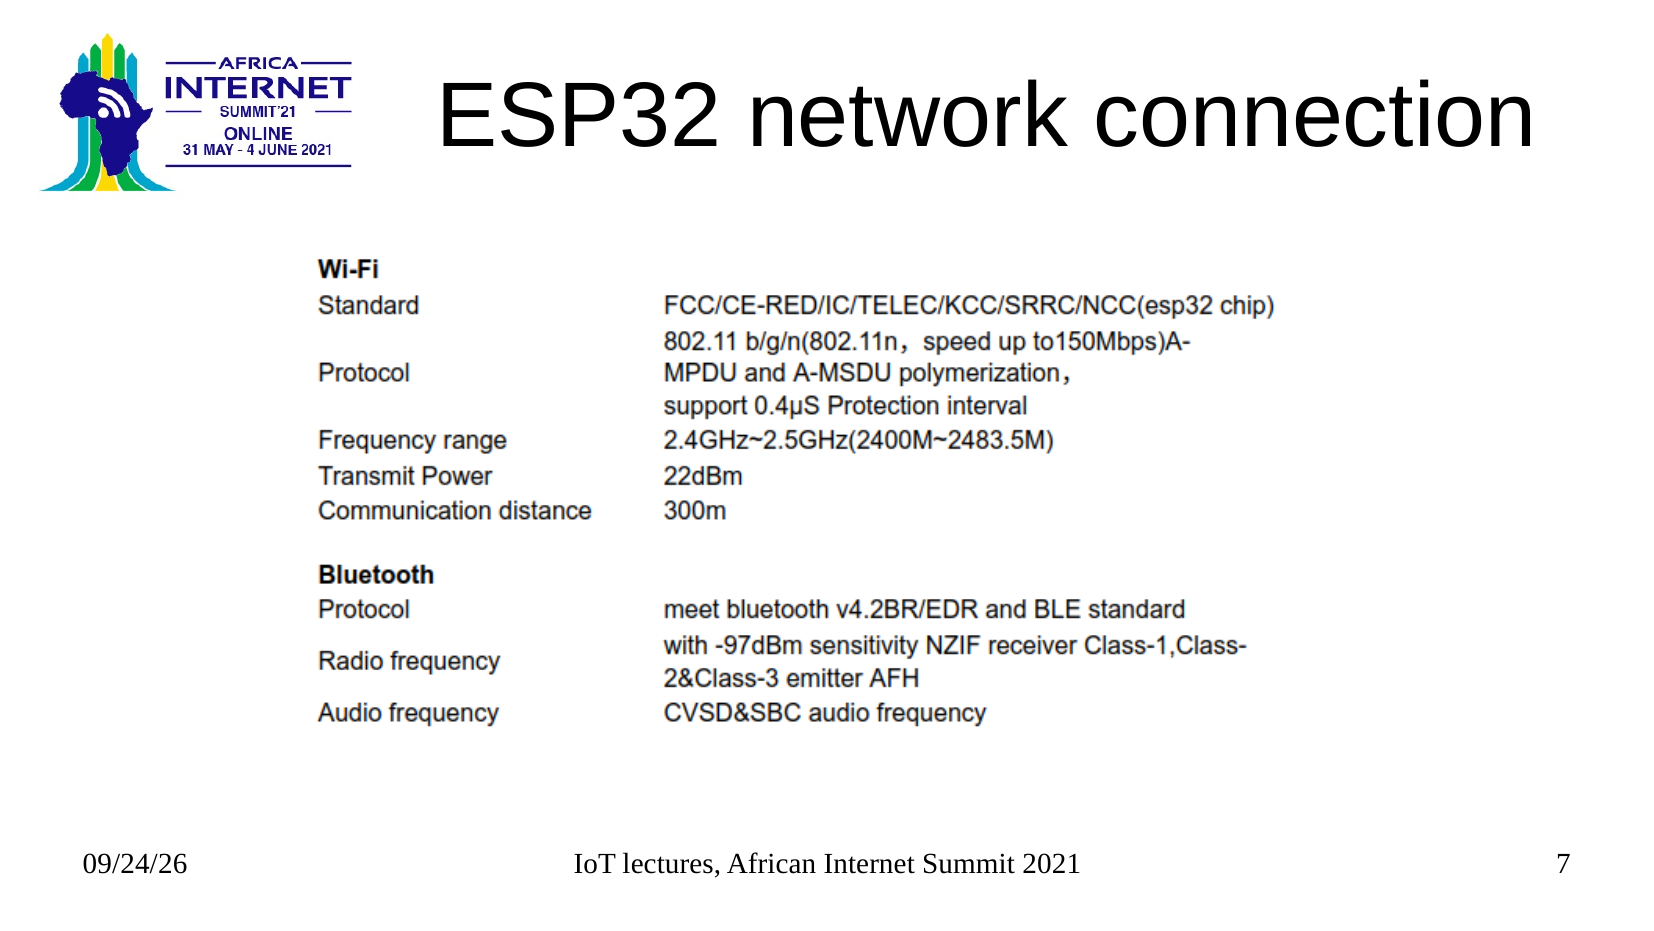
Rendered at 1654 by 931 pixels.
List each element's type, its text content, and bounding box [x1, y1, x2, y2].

title ESP32 network connection [403, 37, 1571, 193]
picture [9, 11, 384, 207]
picture [294, 247, 1300, 739]
